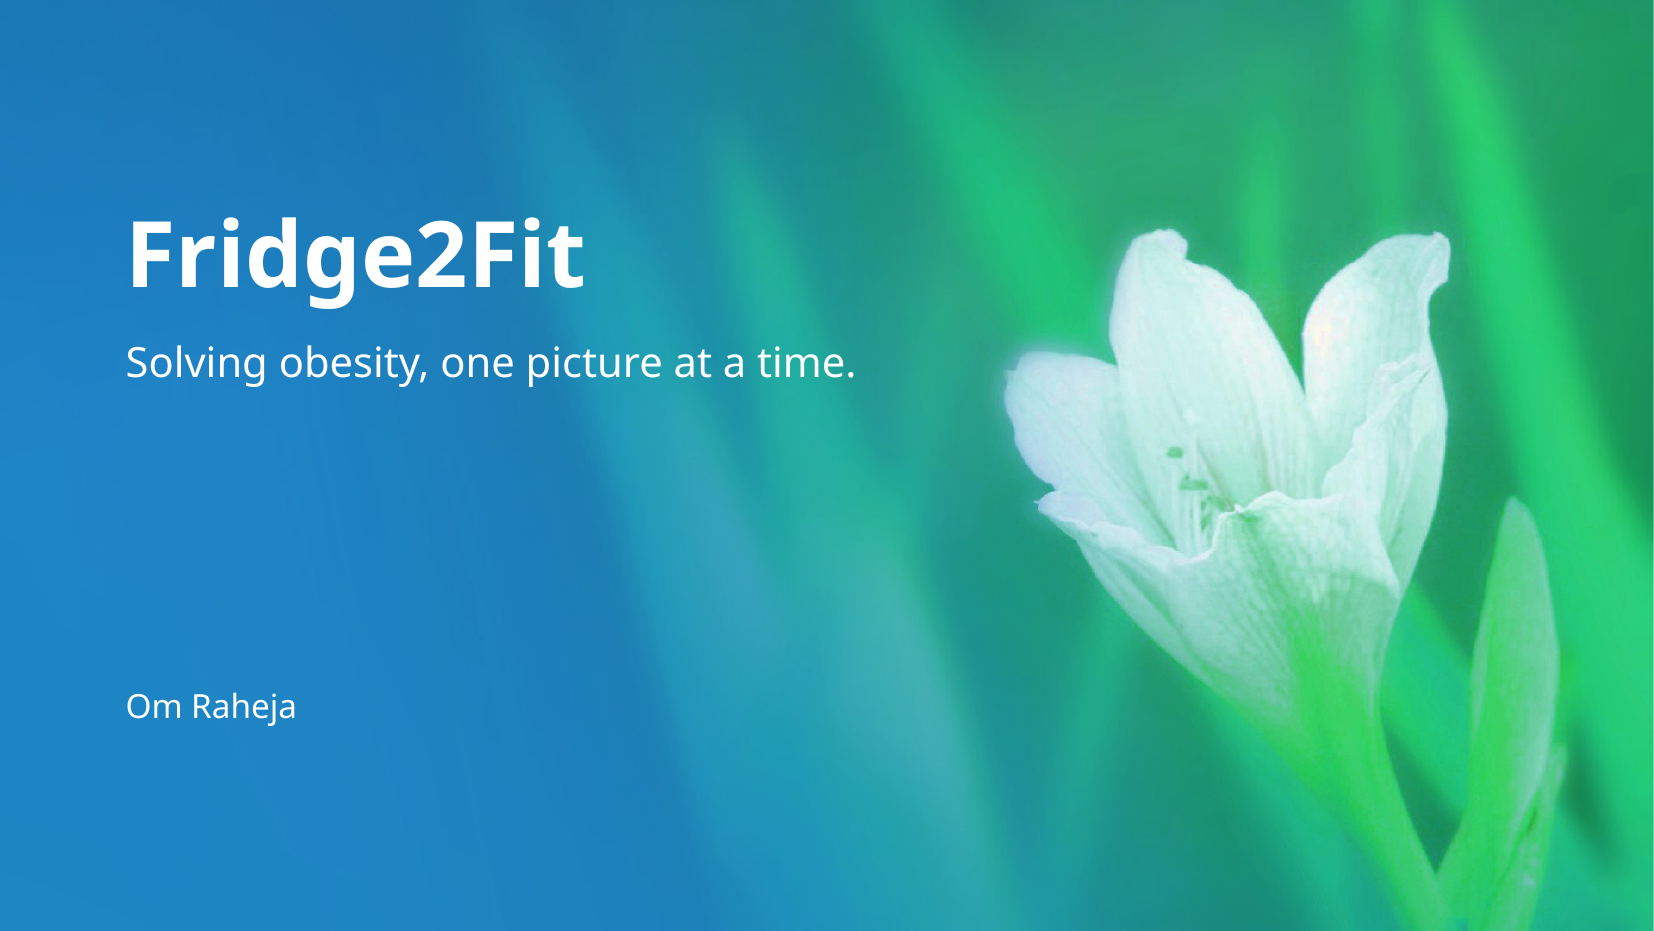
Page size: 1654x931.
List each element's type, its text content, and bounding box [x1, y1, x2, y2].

text_box Om Raheja [110, 677, 591, 733]
text_box Fridge2Fit Solving obesity, one picture at a time. [110, 188, 1156, 394]
picture [0, 0, 1654, 931]
